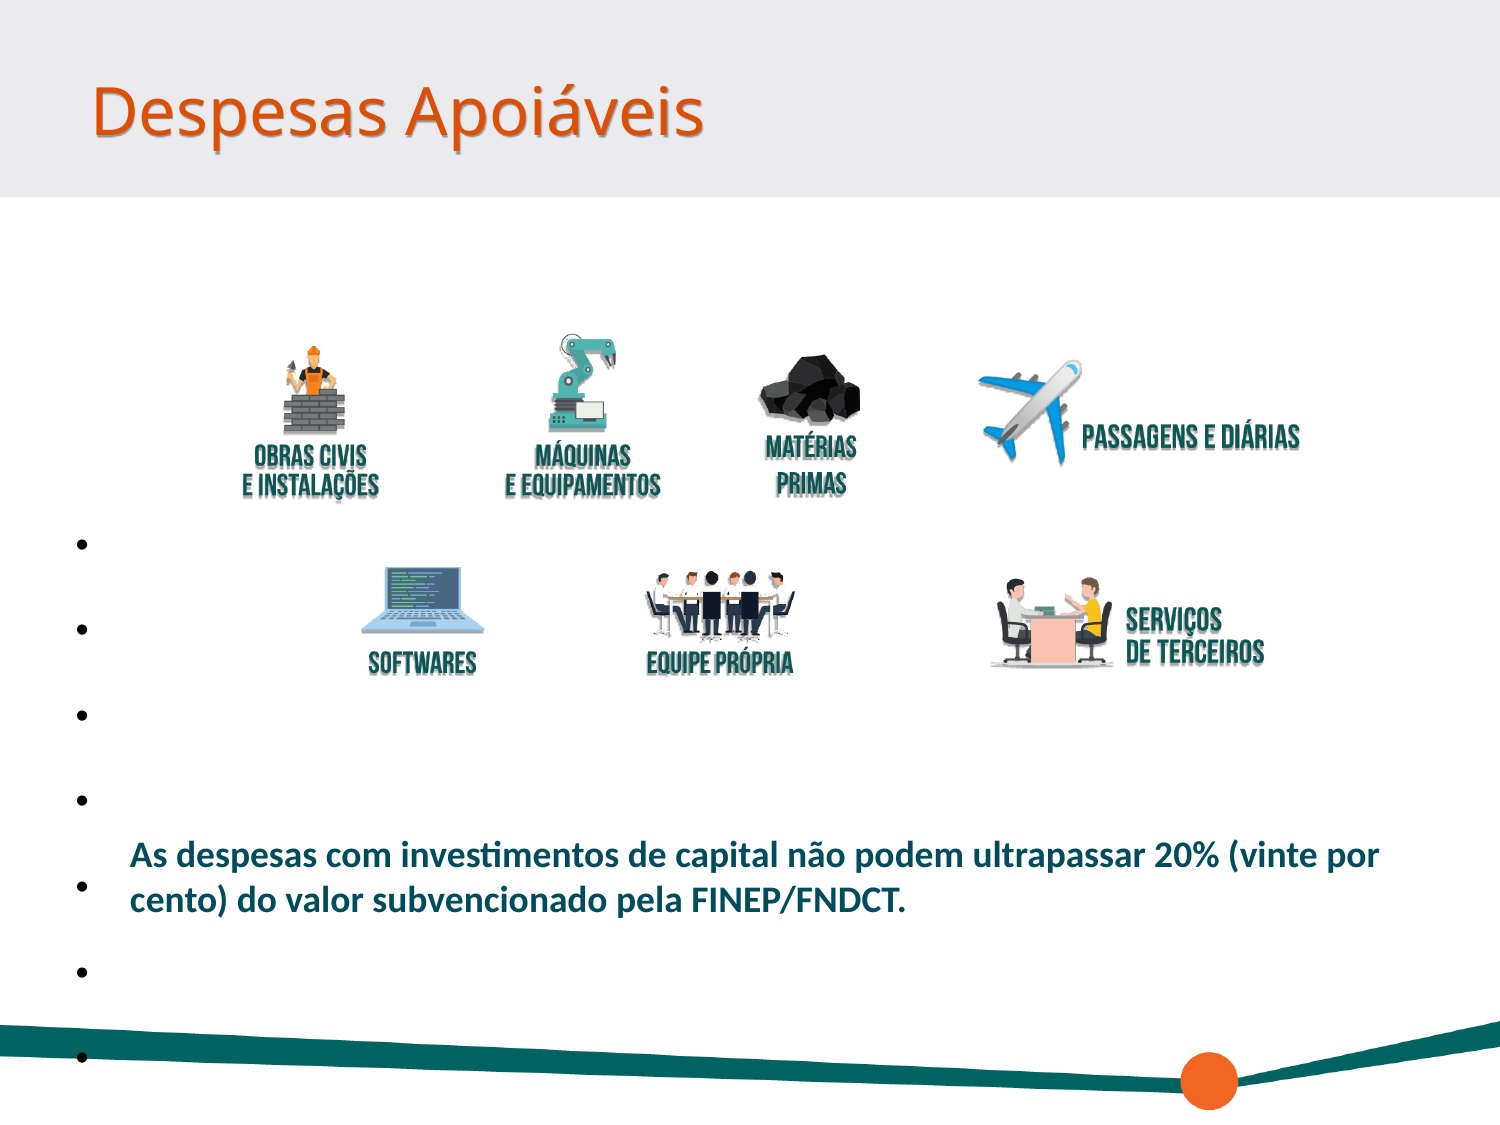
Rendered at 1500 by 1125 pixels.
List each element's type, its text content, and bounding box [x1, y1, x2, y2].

title Despesas Apoiáveis [75, 45, 1426, 173]
text_box As despesas com investimentos de capital não podem ultrapassar 20% (vinte por cento) do valor subvencionado pela FINEP/FNDCT. [115, 822, 1446, 927]
picture [223, 327, 892, 700]
picture [990, 577, 1343, 693]
picture [971, 348, 1362, 478]
text_box [39, 428, 1426, 1035]
